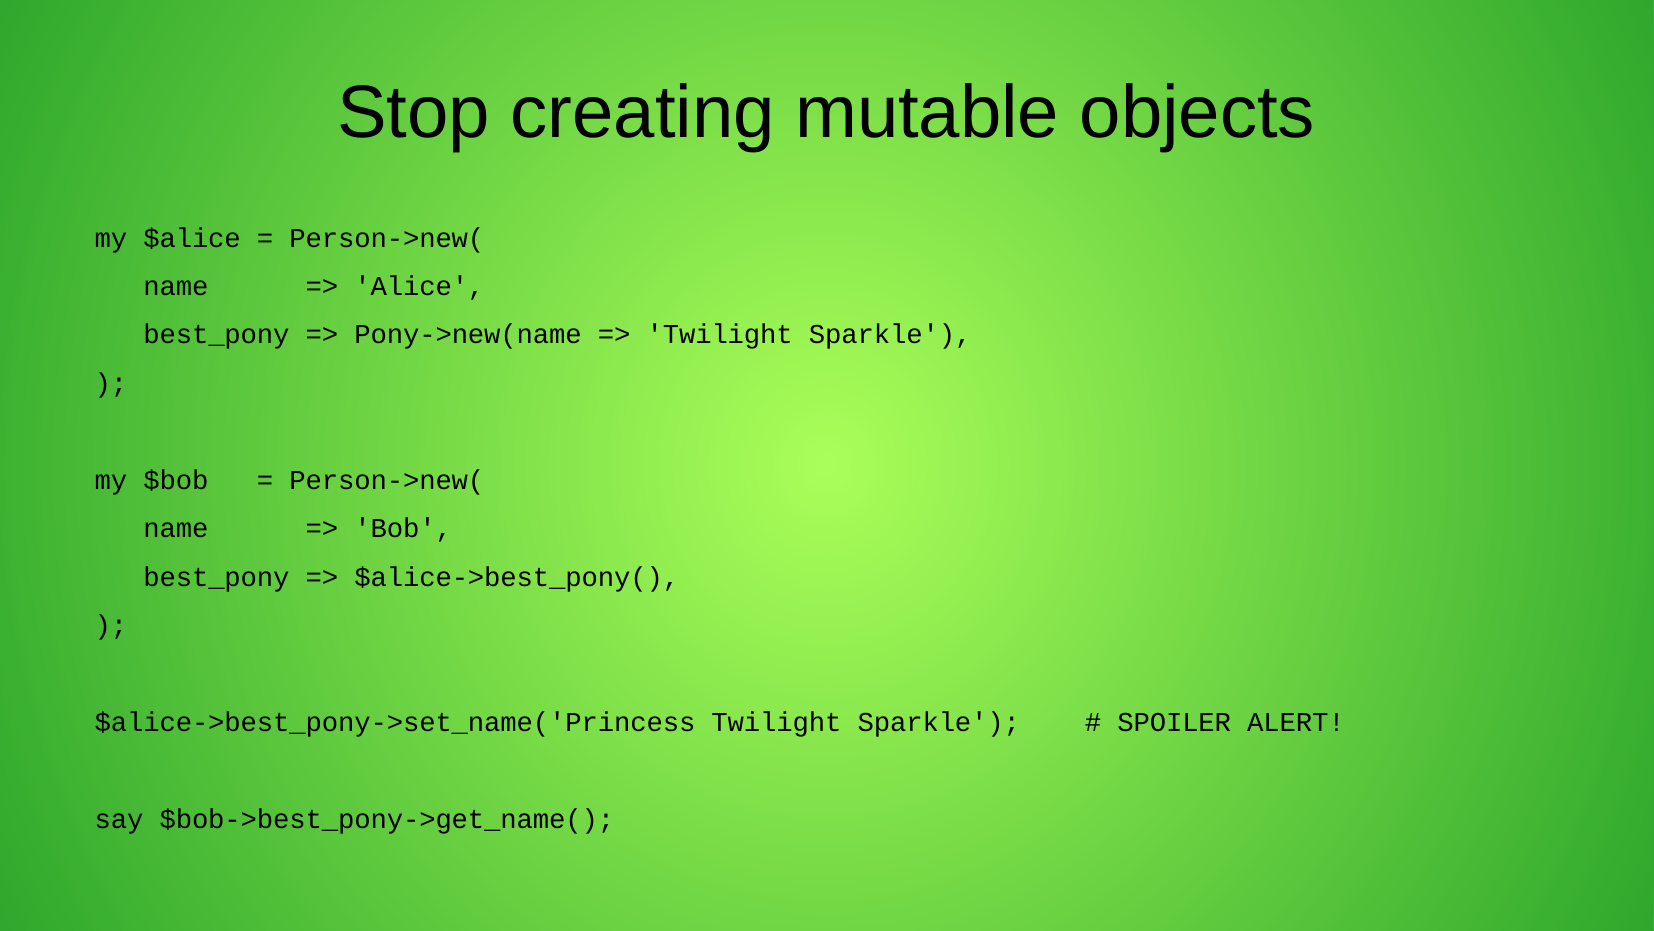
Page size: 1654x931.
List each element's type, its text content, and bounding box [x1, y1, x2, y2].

list my $alice = Person->new( name => 'Alice', best_pony => Pony->new(name => 'Twilight Sparkle'), ); my $bob = Person->new( name => 'Bob', best_pony => $alice->best_pony(), ); $alice->best_pony->set_name('Princess Twilight Sparkle'); # SPOILER ALERT! say $bob->best_pony->get_name(); [94, 224, 1571, 839]
title Stop creating mutable objects [82, 35, 1571, 189]
